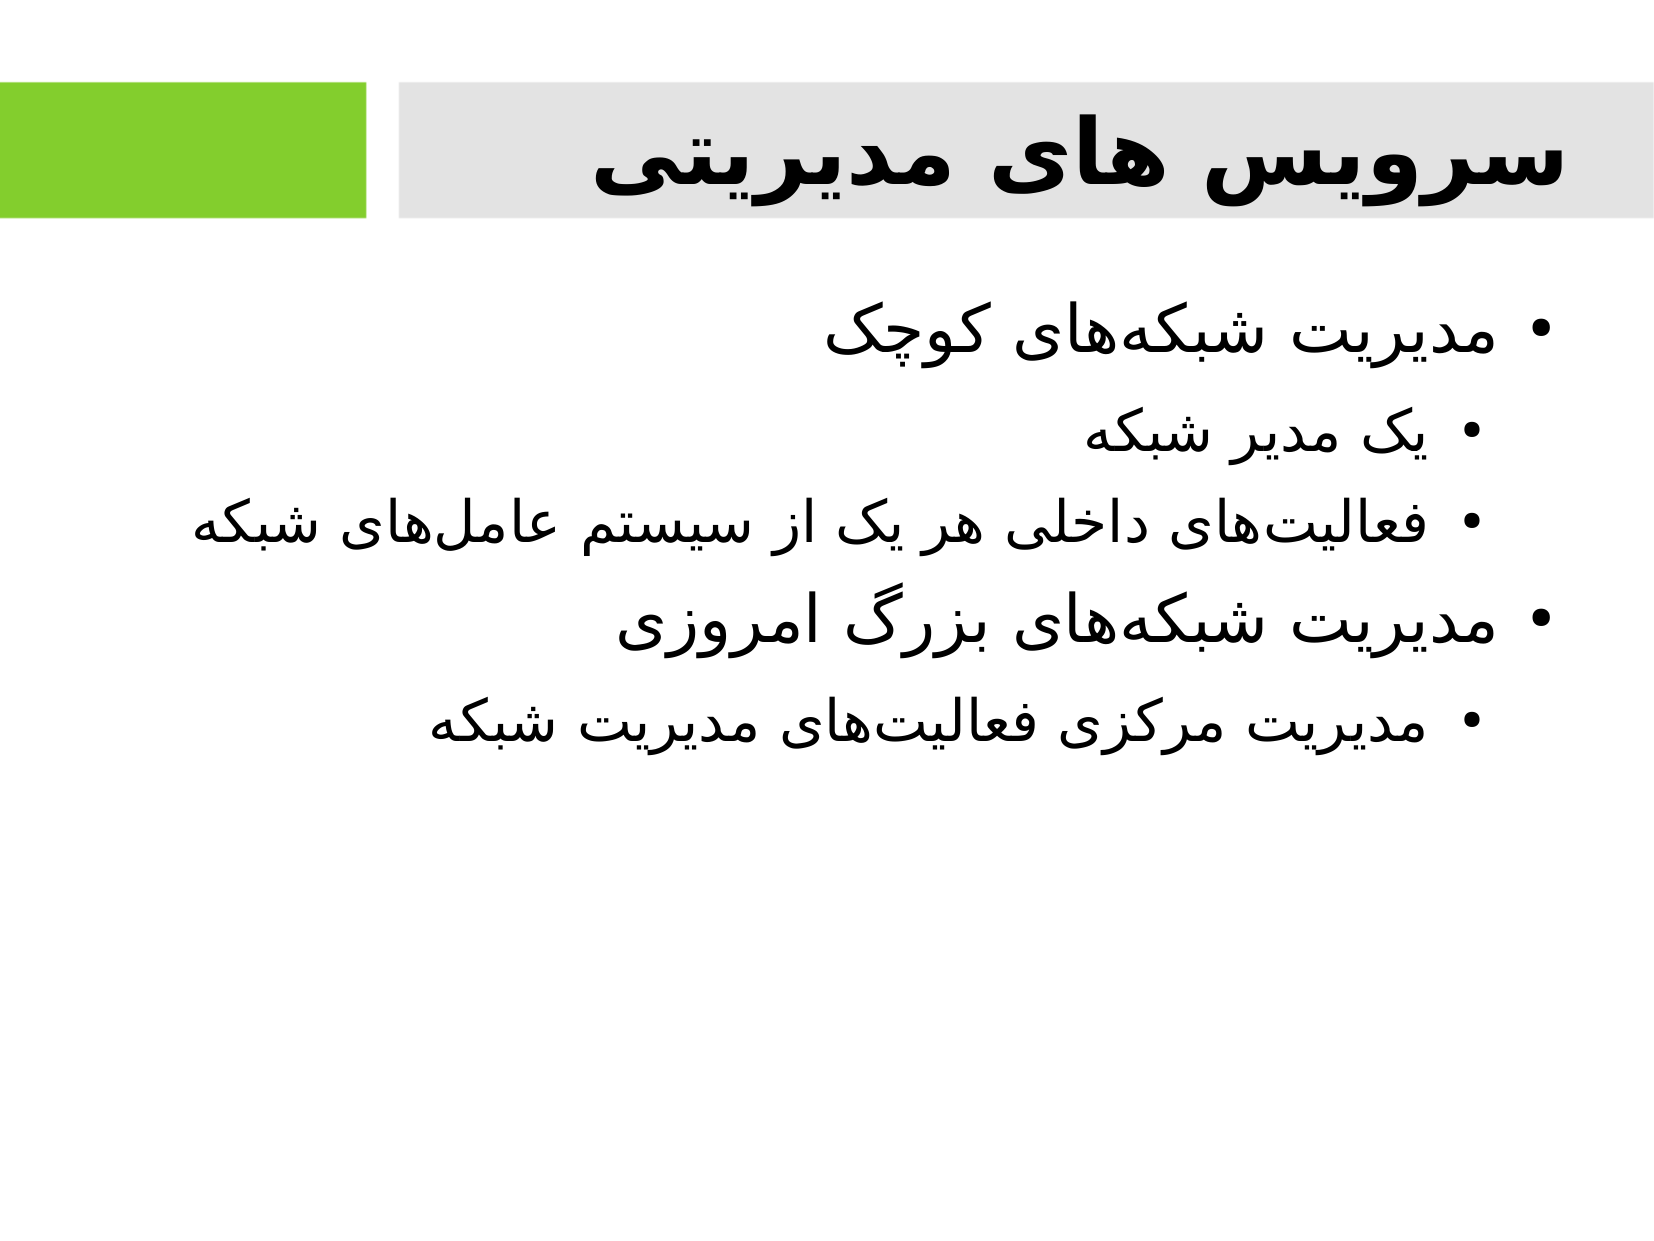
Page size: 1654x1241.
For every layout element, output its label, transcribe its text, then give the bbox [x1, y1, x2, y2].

title سرویس های مدیریتی [82, 56, 1571, 250]
picture [0, 0, 1654, 1241]
list مدیریت شبکه‌های کوچک یک مدیر شبکه فعالیت‌های داخلی هر یک از سیستم عامل‌های شبکه مدیریت شبکه‌های بزرگ امروزی مدیریت مرکزی فعالیت‌های مدیریت شبکه [82, 290, 1571, 1109]
